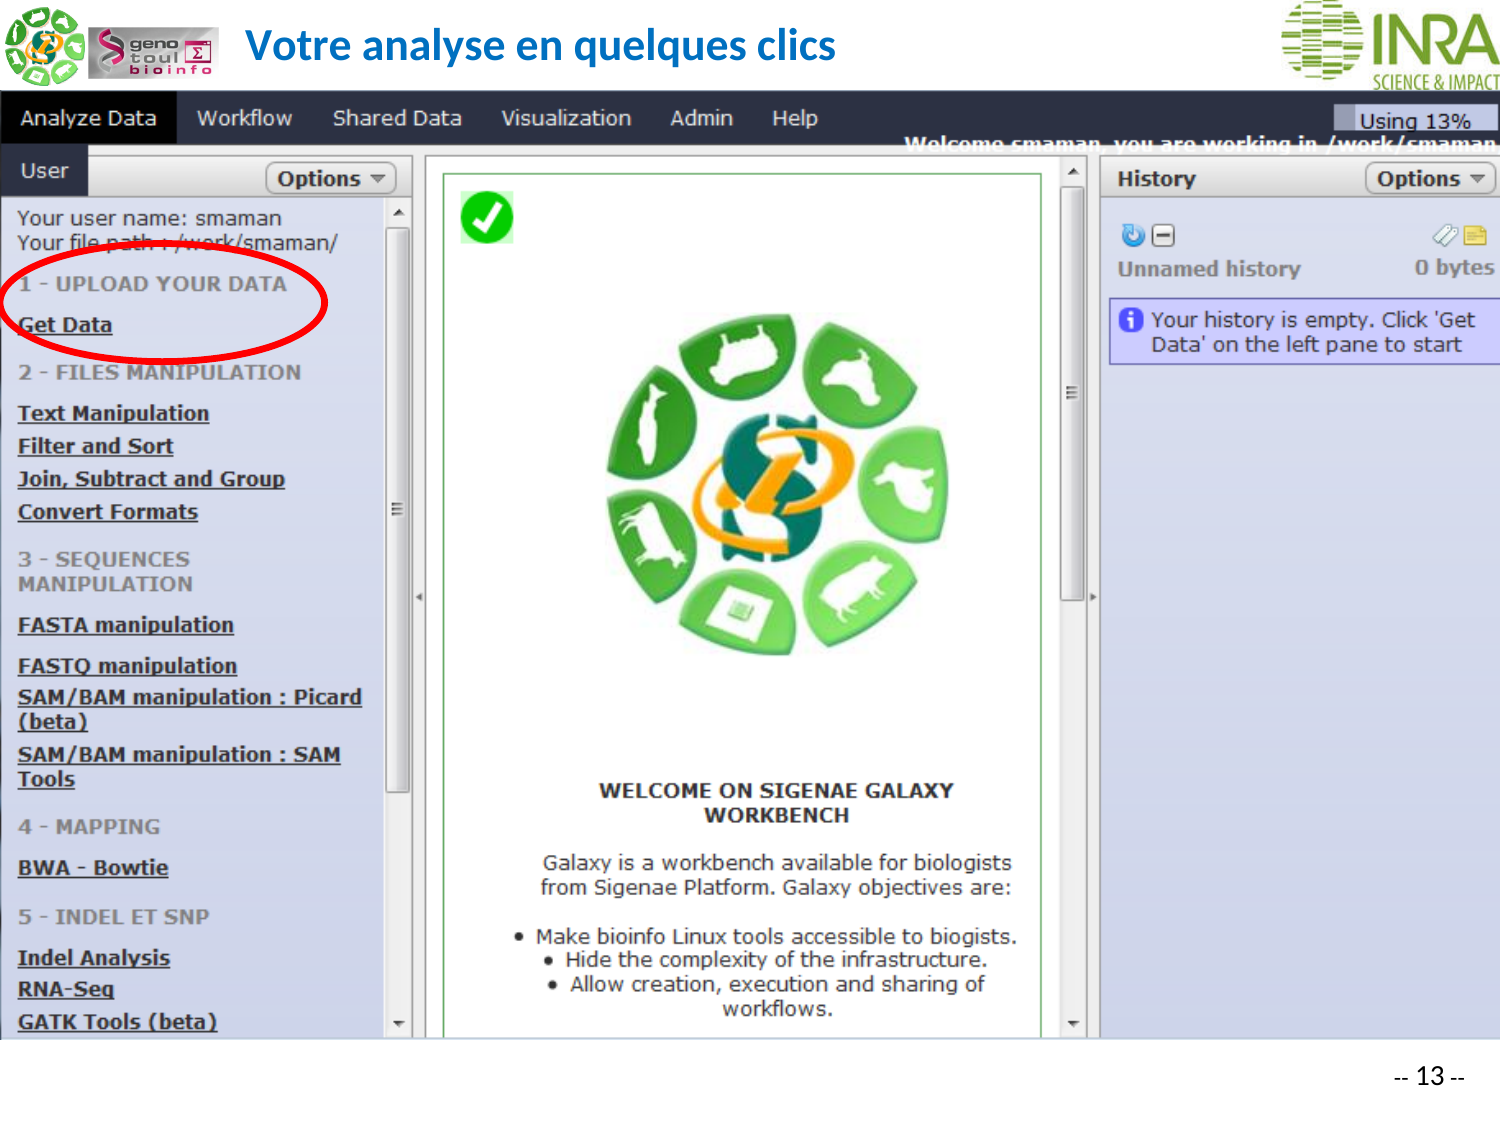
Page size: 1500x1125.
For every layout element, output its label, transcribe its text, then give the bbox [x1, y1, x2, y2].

picture [5, 7, 85, 86]
picture [0, 0, 1500, 1040]
text_box Votre analyse en quelques clics [230, 19, 1400, 90]
picture [4, 247, 321, 358]
picture [88, 27, 219, 79]
